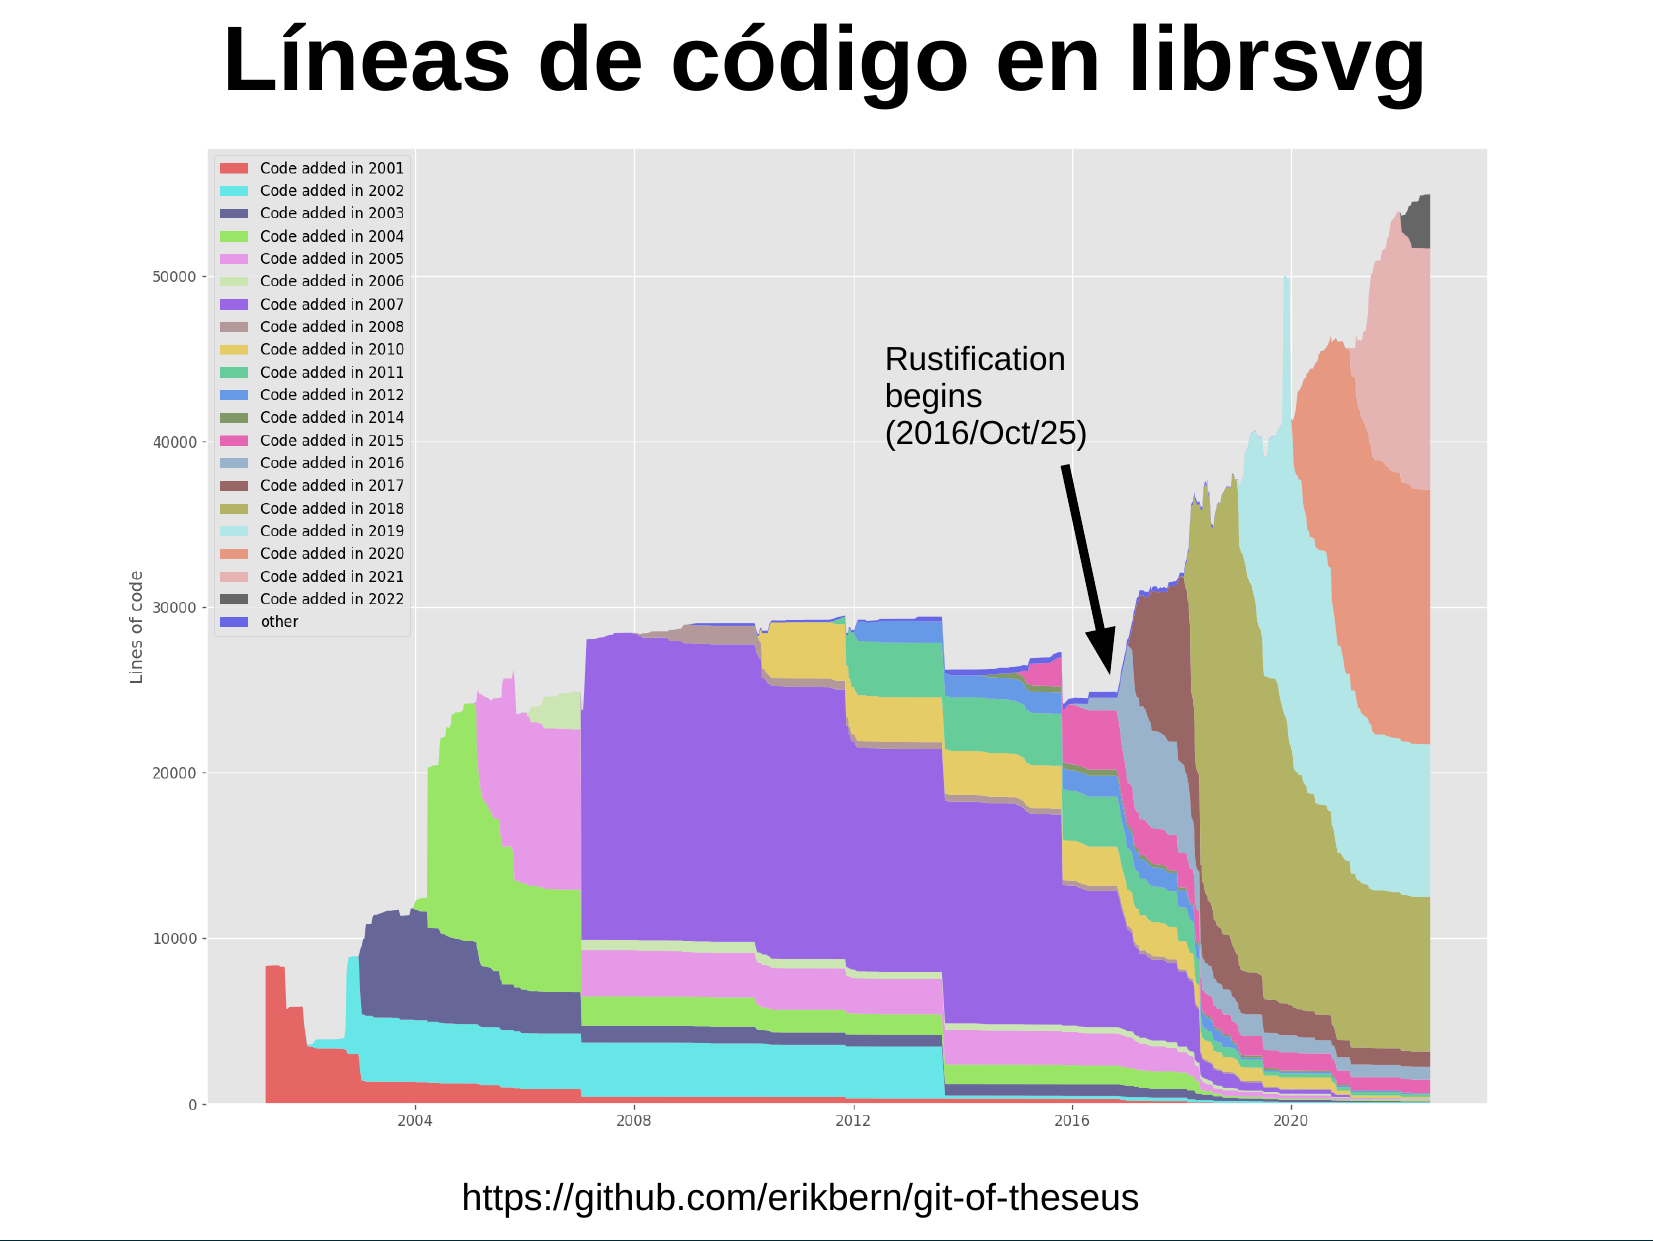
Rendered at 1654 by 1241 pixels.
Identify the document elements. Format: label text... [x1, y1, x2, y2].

text_box https://github.com/erikbern/git-of-theseus [446, 1169, 1156, 1227]
picture [0, 0, 1653, 1239]
title Líneas de código en librsvg [82, 0, 1571, 163]
text_box Rustification begins (2016/Oct/25) [870, 333, 1111, 526]
